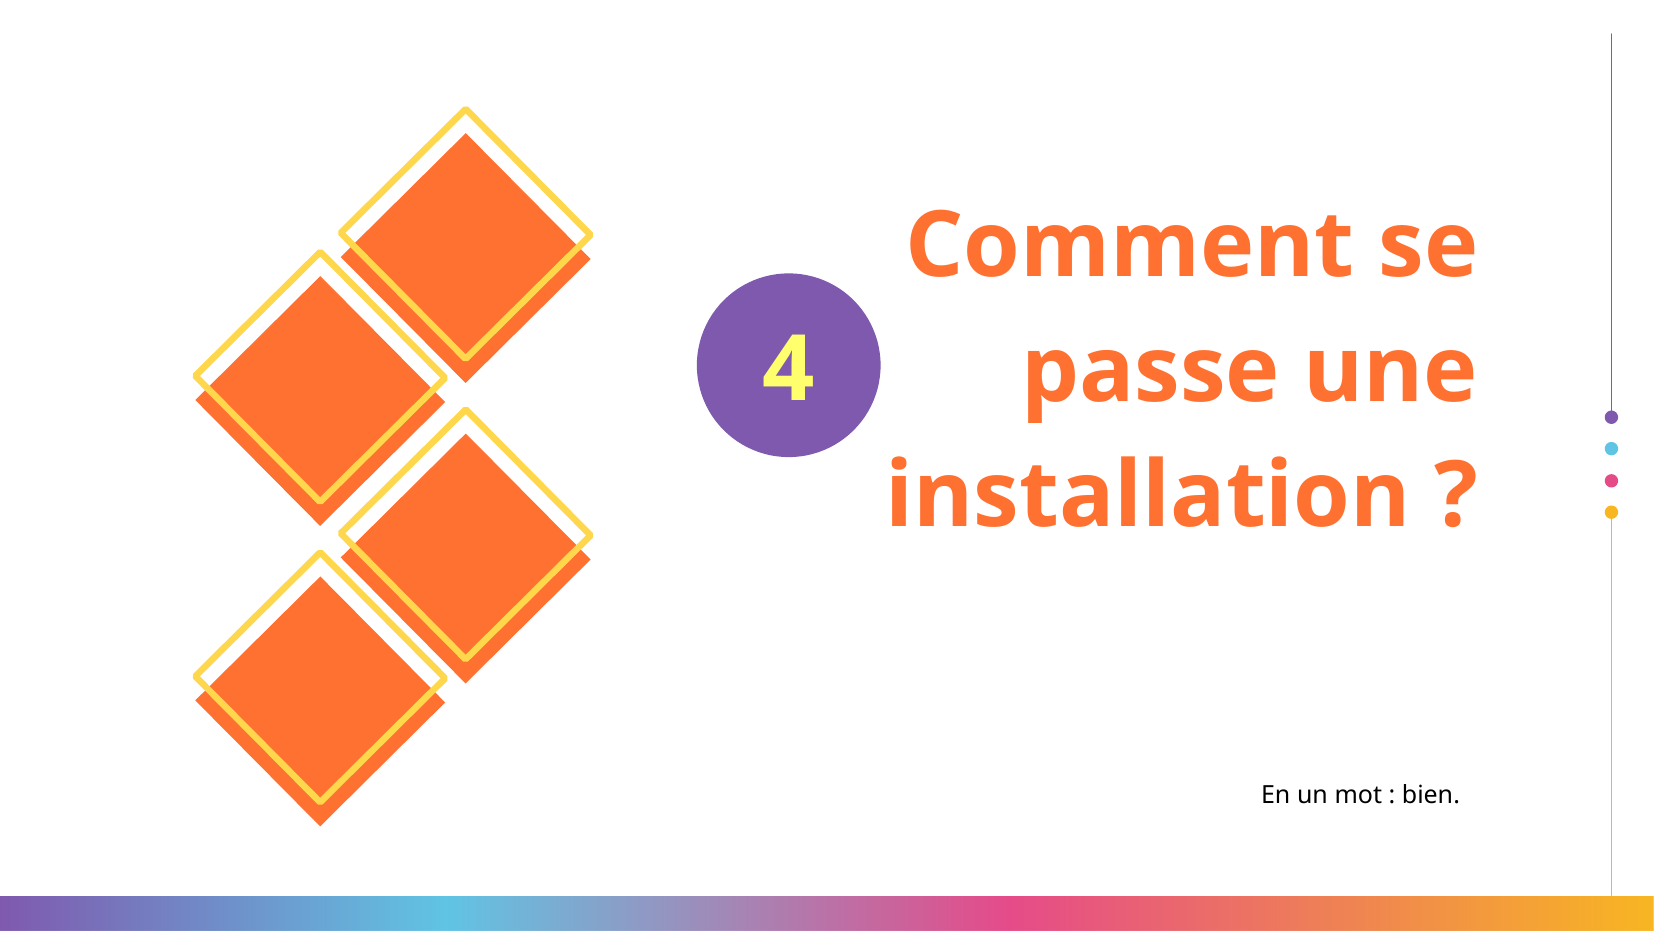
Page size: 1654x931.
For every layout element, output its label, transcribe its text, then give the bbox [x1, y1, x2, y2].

title En un mot : bien. [974, 706, 1461, 883]
picture [0, 896, 1654, 931]
text_box 4 [696, 273, 840, 458]
title Comment se passe une installation ? [840, 177, 1479, 554]
